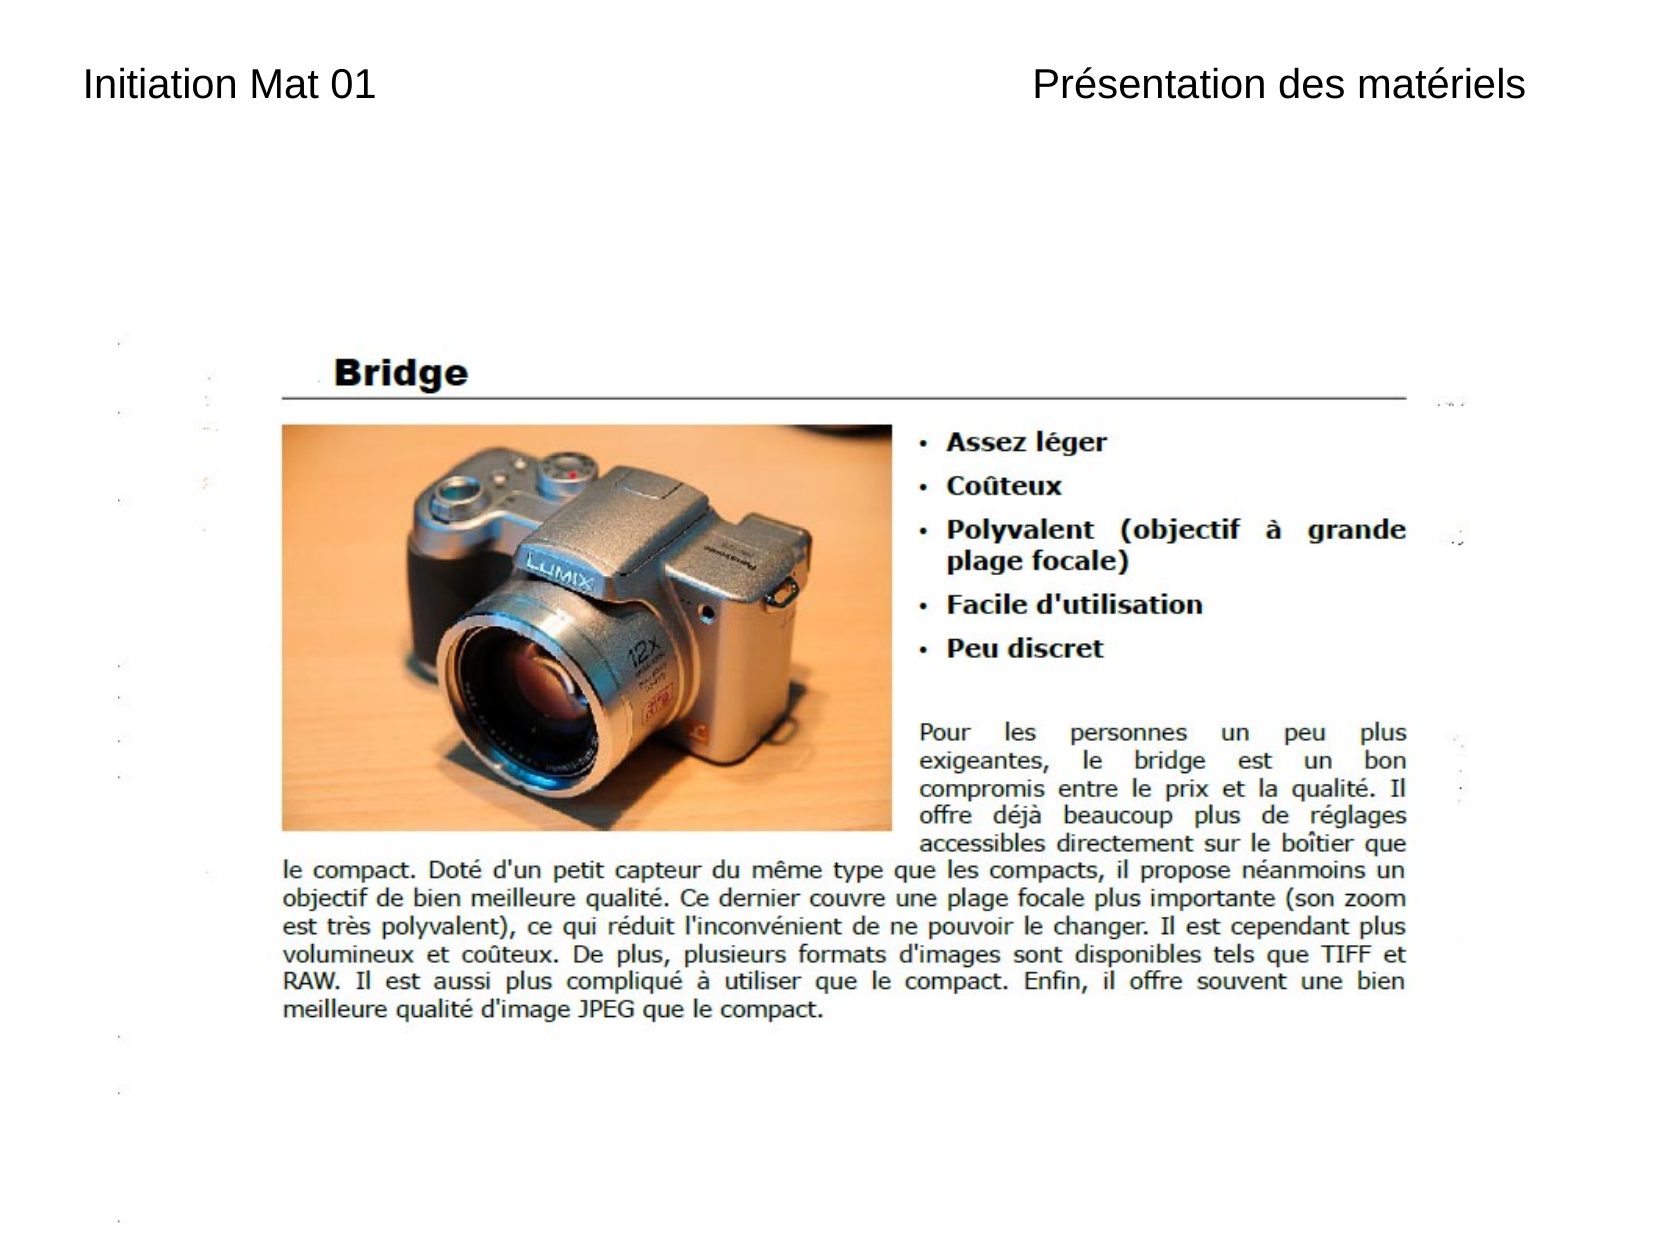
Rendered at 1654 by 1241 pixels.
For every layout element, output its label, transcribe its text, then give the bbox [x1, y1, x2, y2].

title Initiation Mat 01 Présentation des matériels [82, 49, 1571, 119]
picture [118, 220, 1540, 1224]
